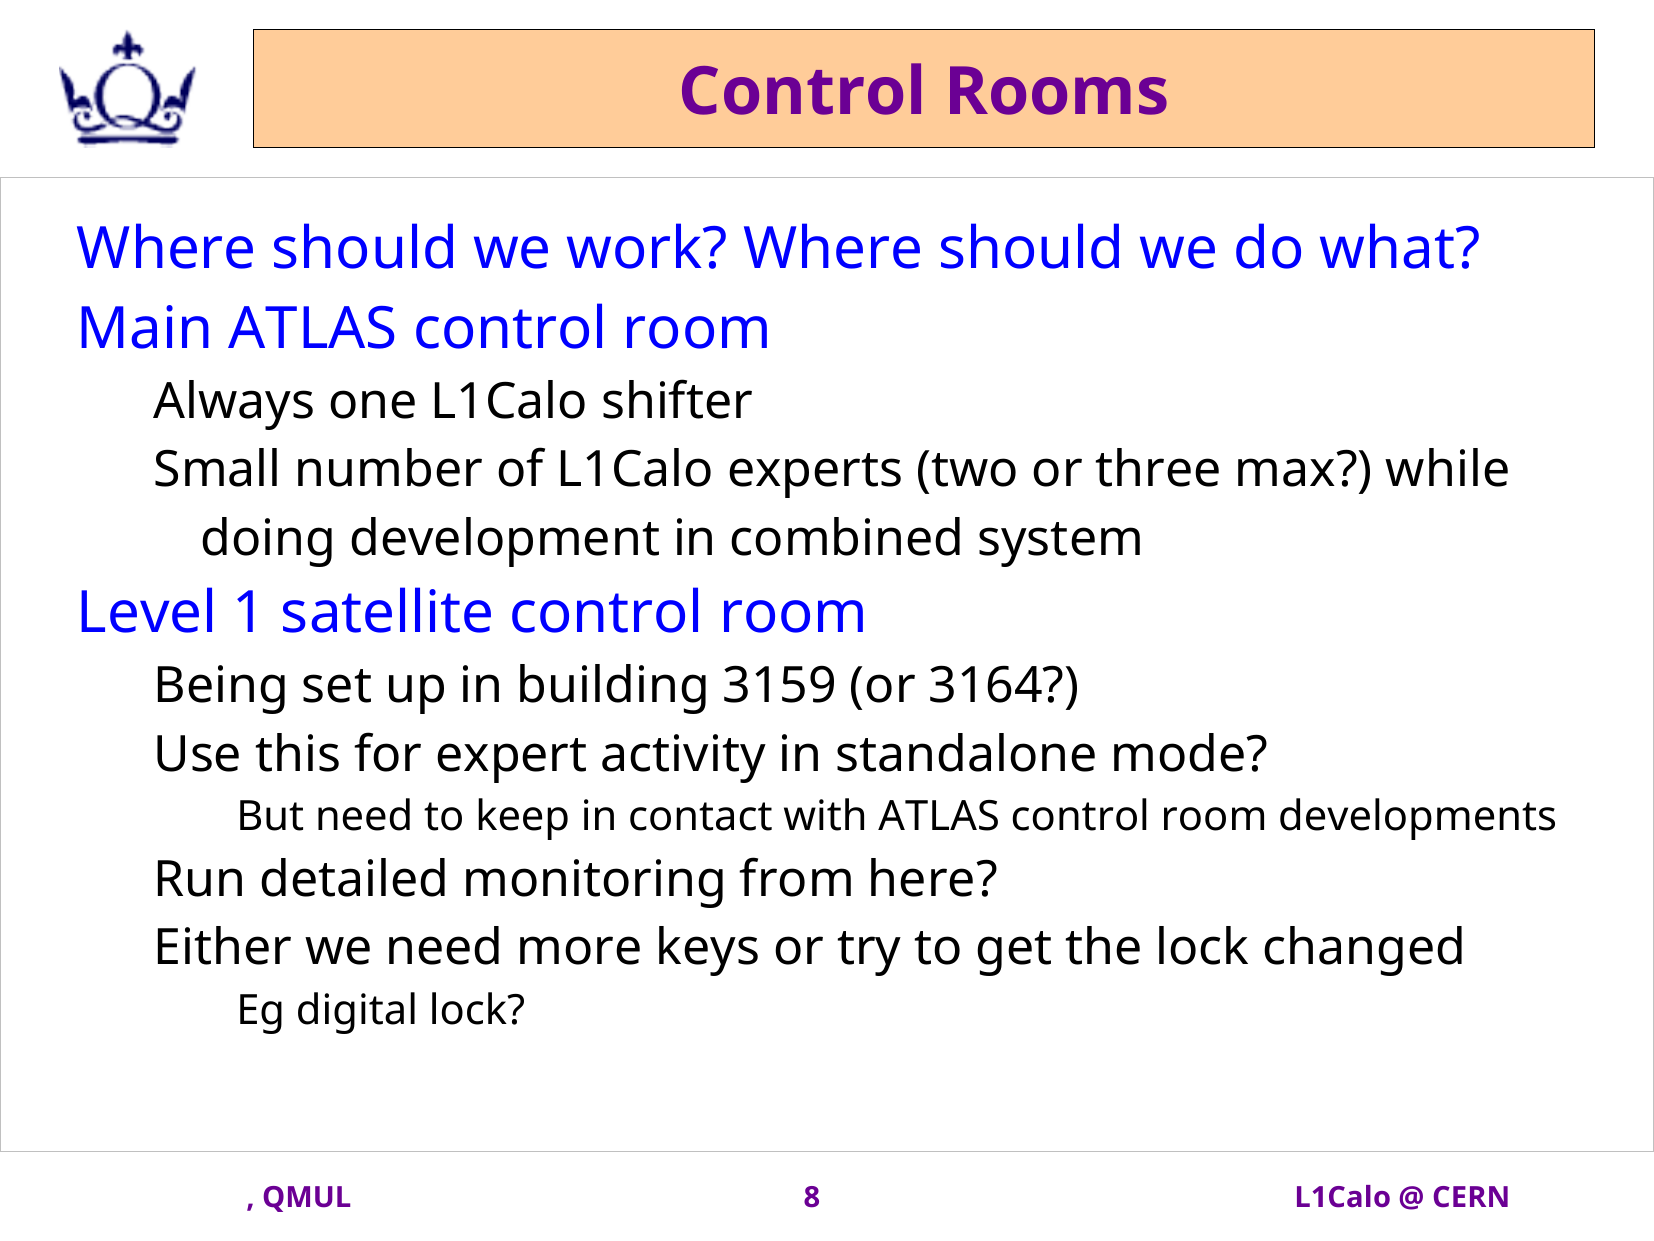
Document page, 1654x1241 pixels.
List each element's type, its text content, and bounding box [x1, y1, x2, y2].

list Where should we work? Where should we do what? Main ATLAS control room Always one L1Calo shifter Small number of L1Calo experts (two or three max?) while doing development in combined system Level 1 satellite control room Being set up in building 3159 (or 3164?) Use this for expert activity in standalone mode? But need to keep in contact with ATLAS control room developments Run detailed monitoring from here? Either we need more keys or try to get the lock changed Eg digital lock? [59, 206, 1603, 1127]
picture [59, 29, 200, 148]
title Control Rooms [253, 29, 1595, 148]
